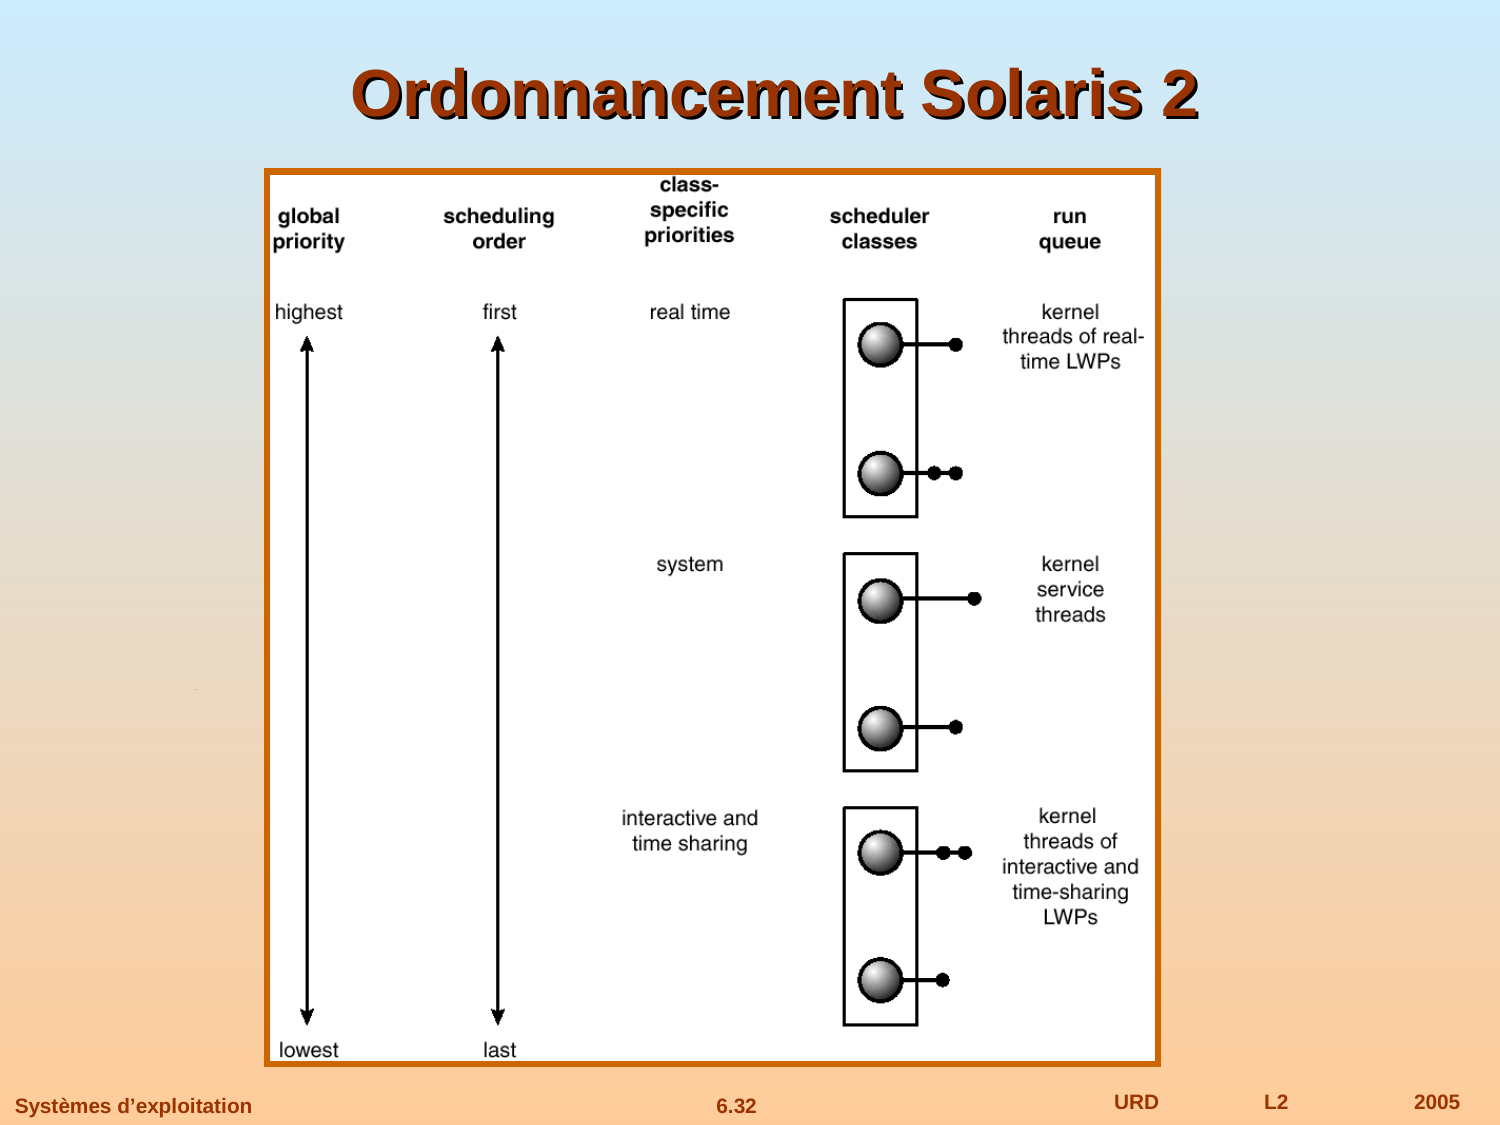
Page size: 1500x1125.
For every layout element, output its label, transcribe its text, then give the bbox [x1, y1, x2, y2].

picture [270, 174, 1155, 1061]
title Ordonnancement Solaris 2 [112, 37, 1438, 138]
